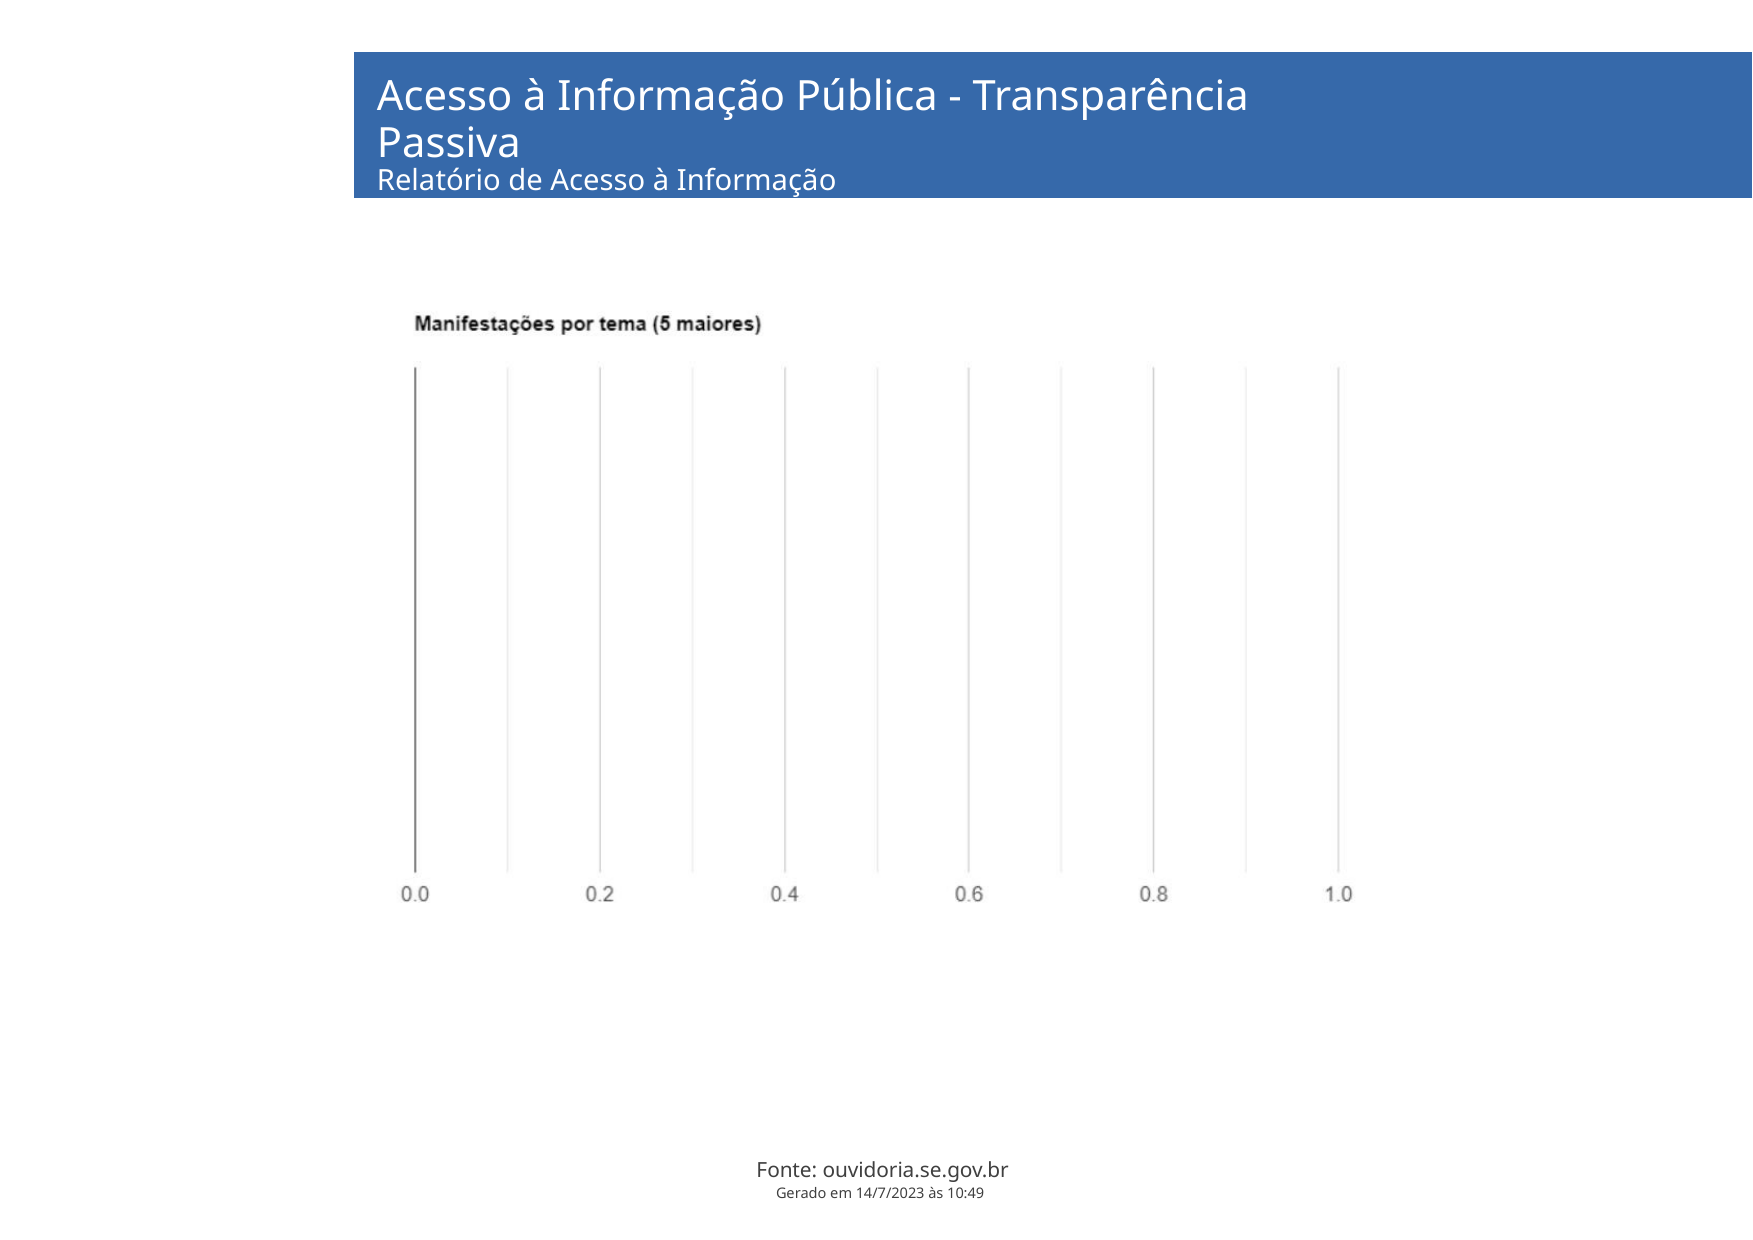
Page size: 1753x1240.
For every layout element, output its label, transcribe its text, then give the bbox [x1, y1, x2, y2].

text_box [354, 52, 1752, 198]
text_box Fonte: ouvidoria.se.gov.br Gerado em 14/7/2023 às 10:49 [756, 1158, 1023, 1202]
text_box [155, 211, 1599, 1028]
text_box Acesso à Informação Pública - Transparência Passiva Relatório de Acesso à Informação EMSETURJunho a Junho de 2023 [376, 72, 1403, 228]
